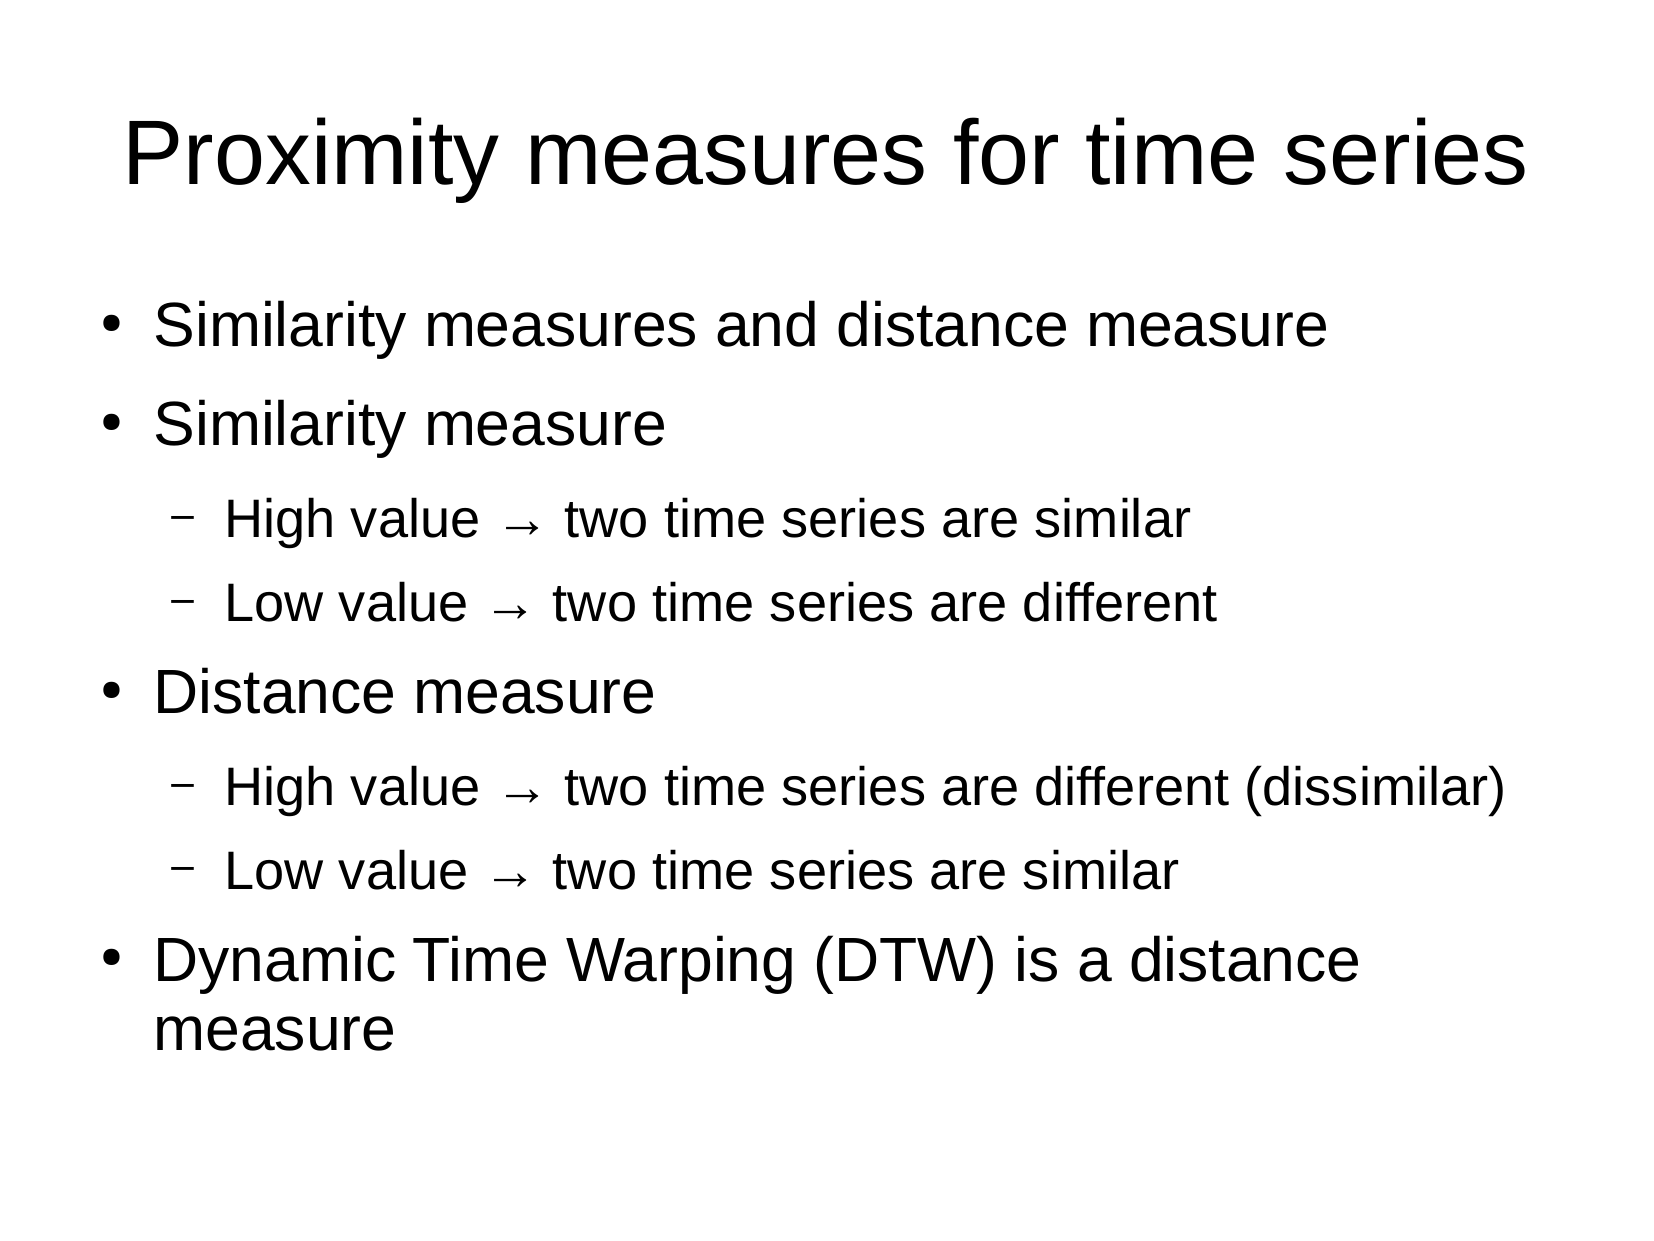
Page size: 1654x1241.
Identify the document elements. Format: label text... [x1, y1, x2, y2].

list Similarity measures and distance measure Similarity measure High value → two time series are similar Low value → two time series are different Distance measure High value → two time series are different (dissimilar) Low value → two time series are similar Dynamic Time Warping (DTW) is a distance measure [82, 290, 1571, 1109]
title Proximity measures for time series [82, 49, 1571, 257]
